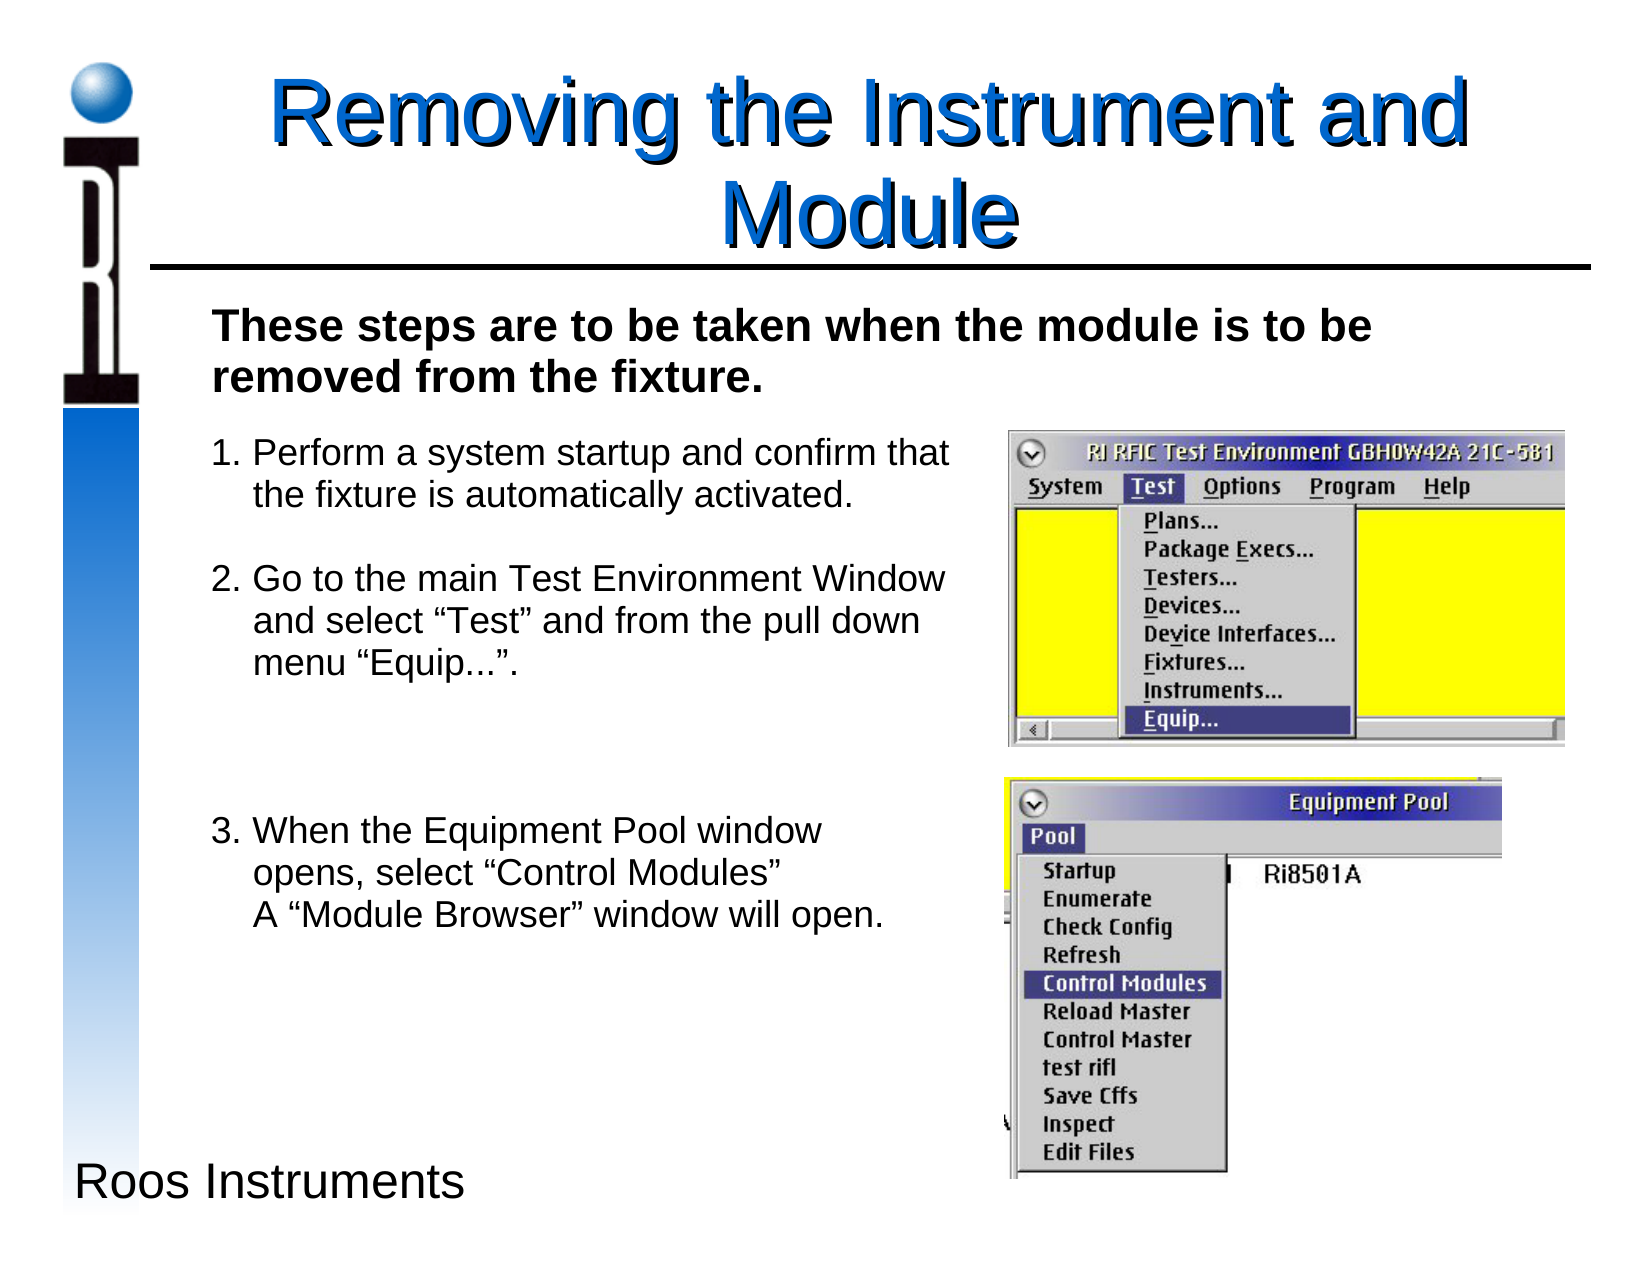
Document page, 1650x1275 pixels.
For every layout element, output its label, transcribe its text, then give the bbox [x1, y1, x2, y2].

picture [59, 59, 144, 411]
picture [1008, 430, 1565, 747]
picture [1004, 777, 1502, 1180]
text_box These steps are to be taken when the module is to be removed from the fixture. [196, 292, 1389, 412]
title Removing the Instrument and Module [147, 59, 1591, 265]
text_box 1. Perform a system startup and confirm that the fixture is automatically activated. 2. Go to the main Test Environment Window and select “Test” and from the pull down menu “Equip...”. 3. When the Equipment Pool window opens, select “Control Modules” A “Module Browser” window will open. [196, 424, 965, 986]
